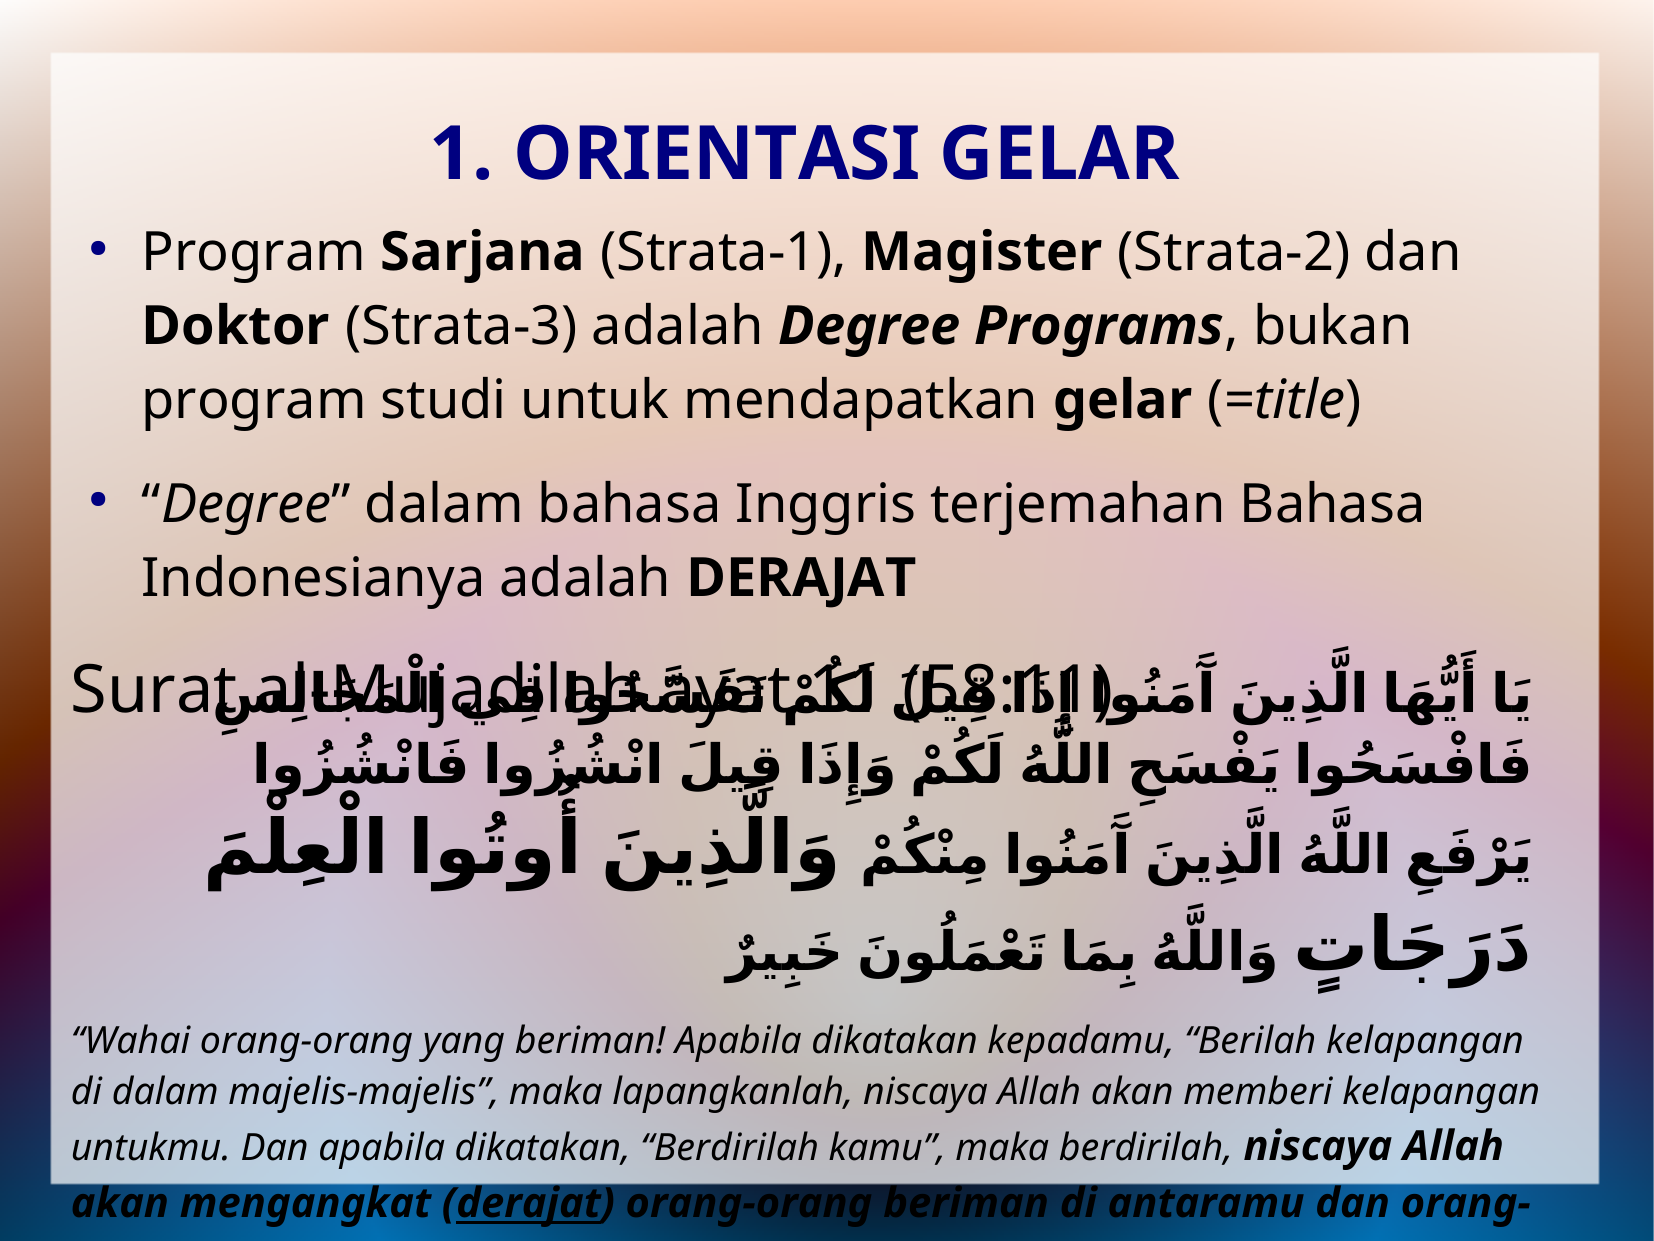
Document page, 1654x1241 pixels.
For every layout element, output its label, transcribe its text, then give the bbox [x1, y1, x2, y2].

picture [0, 0, 1654, 1241]
text_box يَا أَيُّهَا الَّذِينَ آَمَنُوا إِذَا قِيلَ لَكُمْ تَفَسَّحُوا فِي الْمَجَالِسِ فَافْسَحُوا يَفْسَحِ اللَّهُ لَكُمْ وَإِذَا قِيلَ انْشُزُوا فَانْشُزُوا يَرْفَعِ اللَّهُ الَّذِينَ آَمَنُوا مِنْكُمْ وَالَّذِينَ أُوتُوا الْعِلْمَ دَرَجَاتٍ وَاللَّهُ بِمَا تَعْمَلُونَ خَبِيرٌ [114, 656, 1548, 897]
title 1. ORIENTASI GELAR [70, 64, 1559, 212]
list Program Sarjana (Strata-1), Magister (Strata-2) dan Doktor (Strata-3) adalah Degree Programs, bukan program studi untuk mendapatkan gelar (=title) “Degree” dalam bahasa Inggris terjemahan Bahasa Indonesianya adalah DERAJAT Surat al-Mujadilah ayat 11 (58:11) “Wahai orang-orang yang beriman! Apabila dikatakan kepadamu, “Berilah kelapangan di dalam majelis-majelis”, maka lapangkanlah, niscaya Allah akan memberi kelapangan untukmu. Dan apabila dikatakan, “Berdirilah kamu”, maka berdirilah, niscaya Allah akan mengangkat (derajat) orang-orang beriman di antaramu dan orang-orang diberi ilmu beberapa derajat. Dan Allah Maha Teliti apa yang kamu kerjakan.” [70, 212, 1559, 1217]
